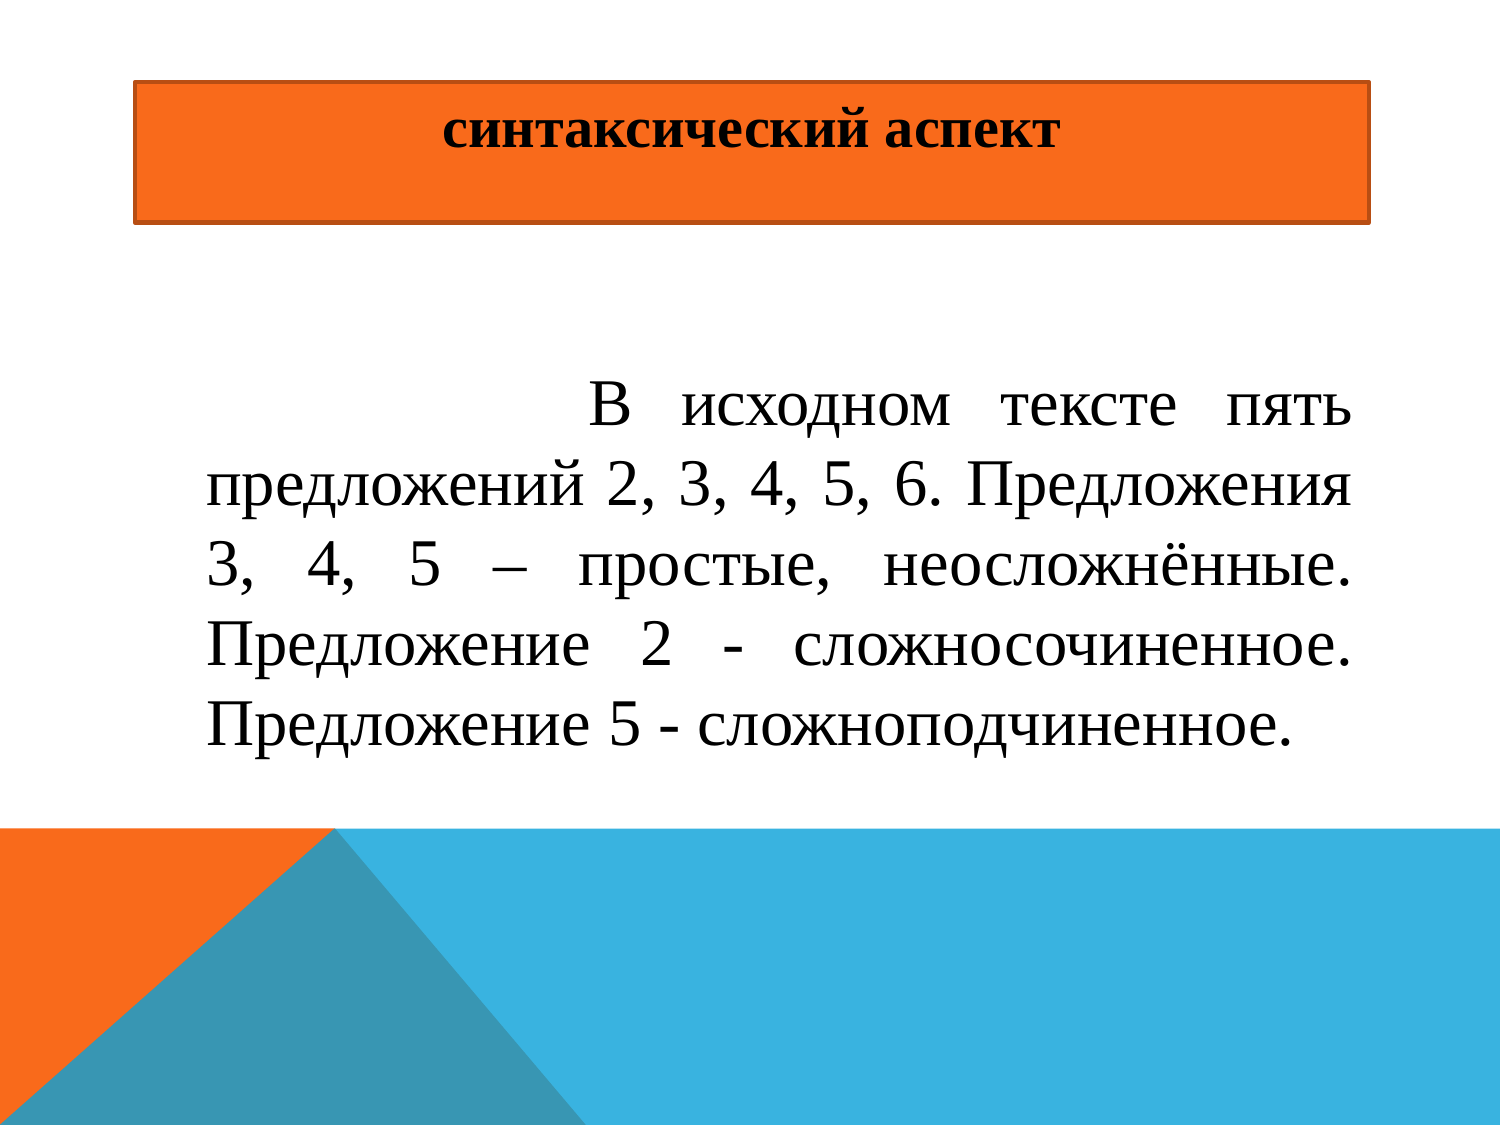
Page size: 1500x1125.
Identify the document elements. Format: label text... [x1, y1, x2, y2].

list В исходном тексте пять предложений 2, 3, 4, 5, 6. Предложения 3, 4, 5 – простые, неосложнённые. Предложение 2 - сложносочиненное. Предложение 5 - сложноподчиненное. [135, 351, 1369, 768]
title синтаксический аспект [135, 82, 1369, 223]
